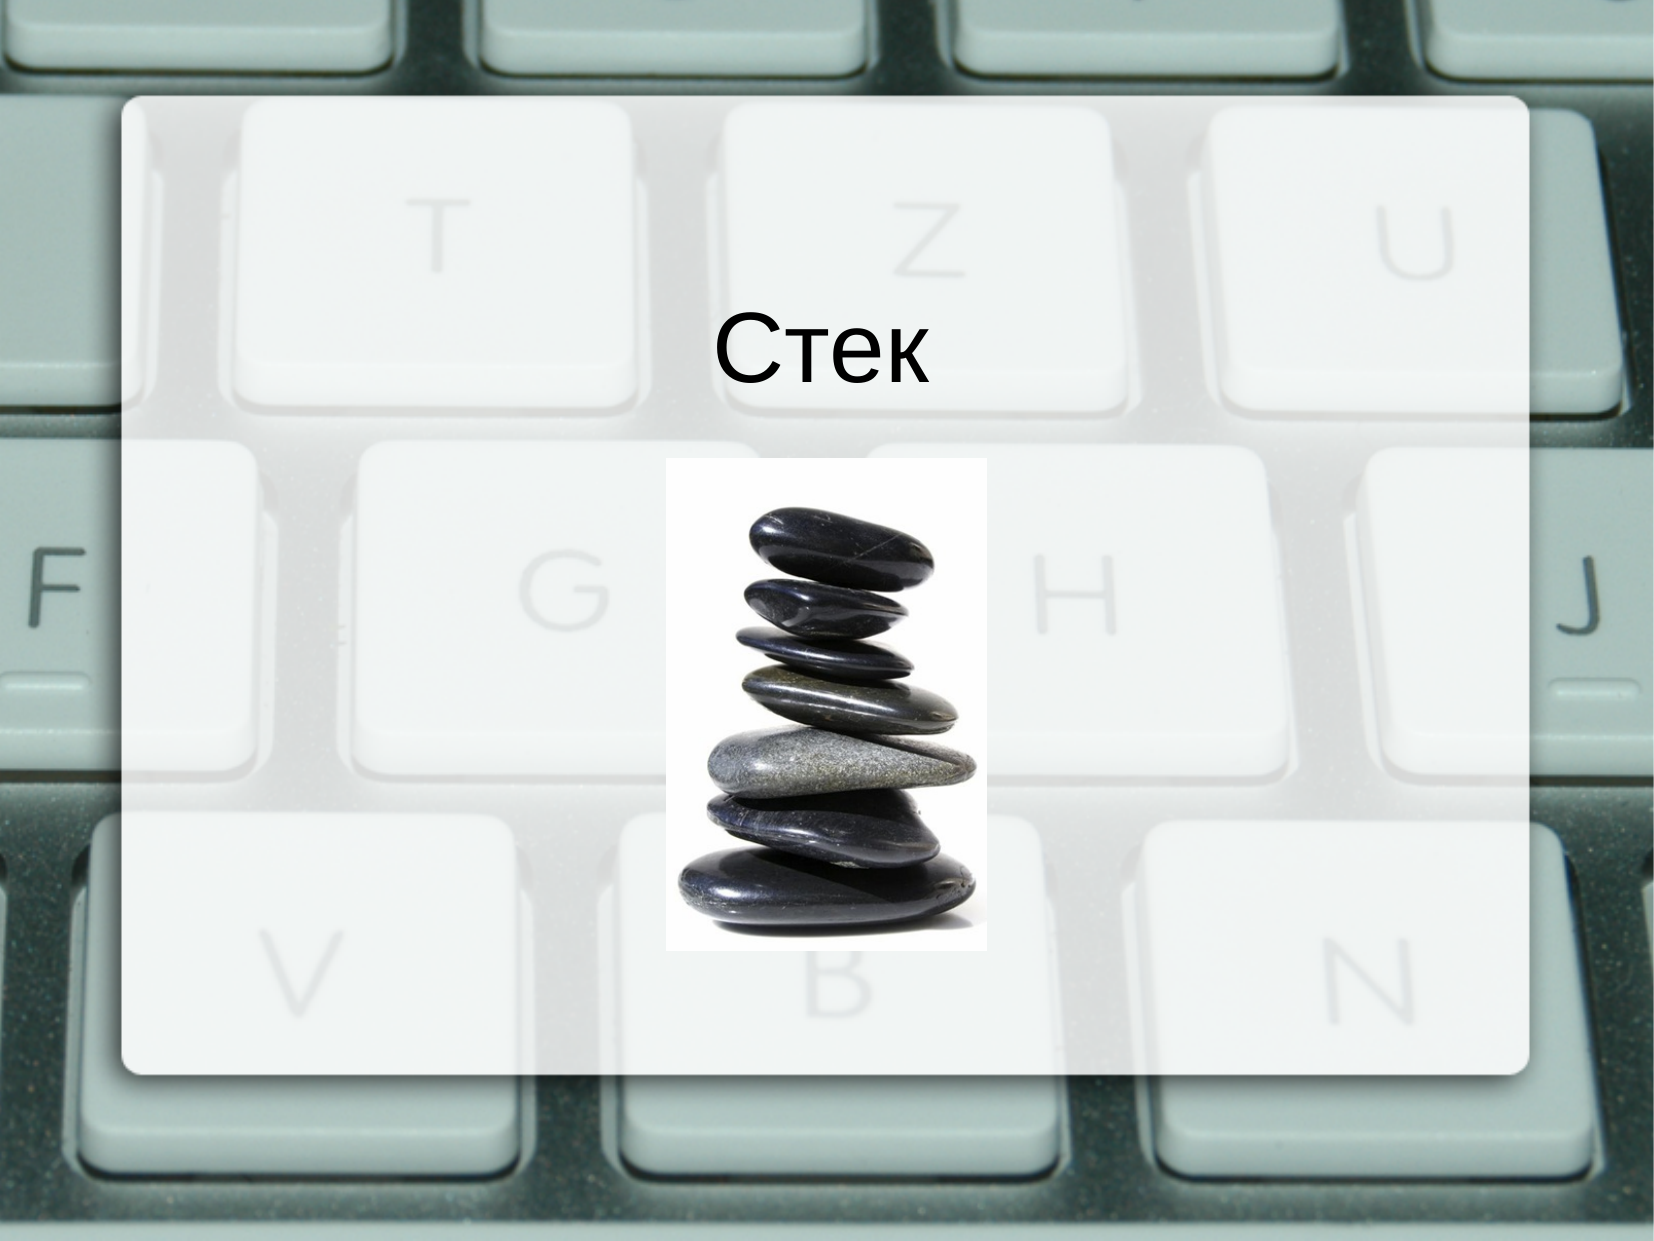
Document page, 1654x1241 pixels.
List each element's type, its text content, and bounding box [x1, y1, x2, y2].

picture [0, 0, 1654, 1241]
subtitle Стек [135, 117, 1506, 579]
